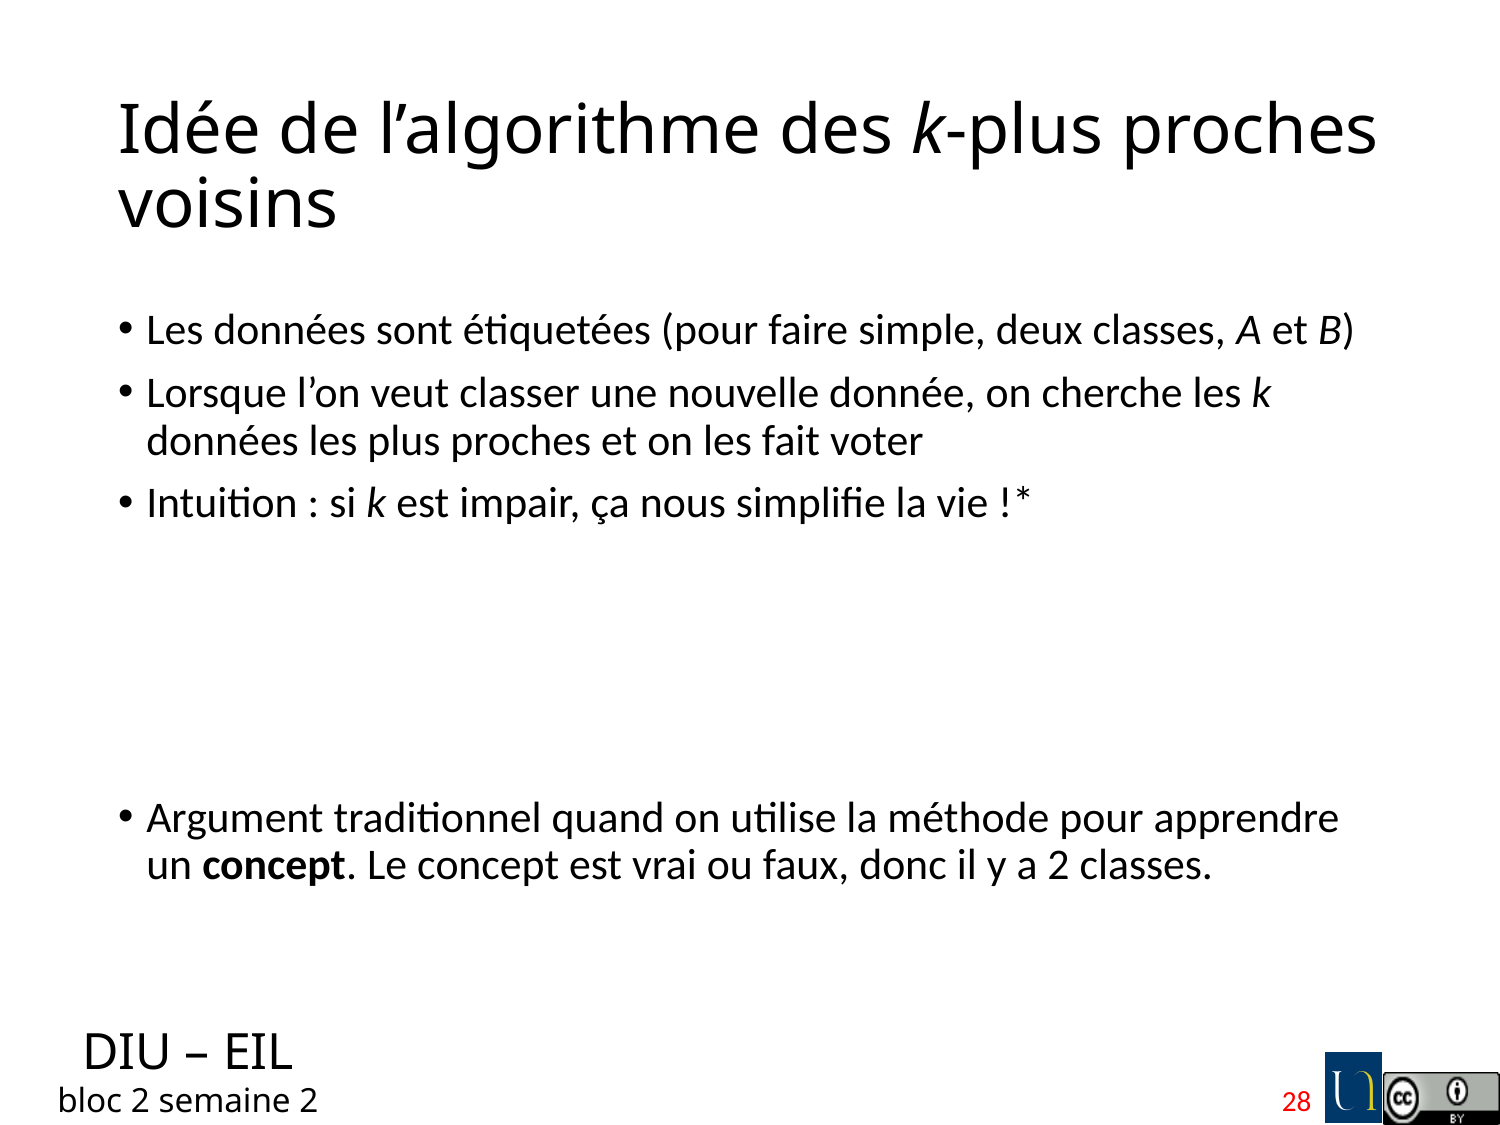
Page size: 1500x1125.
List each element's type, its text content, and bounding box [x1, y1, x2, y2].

picture [1325, 1052, 1382, 1123]
list Les données sont étiquetées (pour faire simple, deux classes, A et B) Lorsque l’on veut classer une nouvelle donnée, on cherche les k données les plus proches et on les fait voter Intuition : si k est impair, ça nous simplifie la vie !* Argument traditionnel quand on utilise la méthode pour apprendre un concept. Le concept est vrai ou faux, donc il y a 2 classes. [103, 299, 1397, 1014]
picture [1383, 1072, 1500, 1125]
title Idée de l’algorithme des k-plus proches voisins [103, 59, 1397, 278]
slide_number <numéro> [1240, 1070, 1327, 1125]
